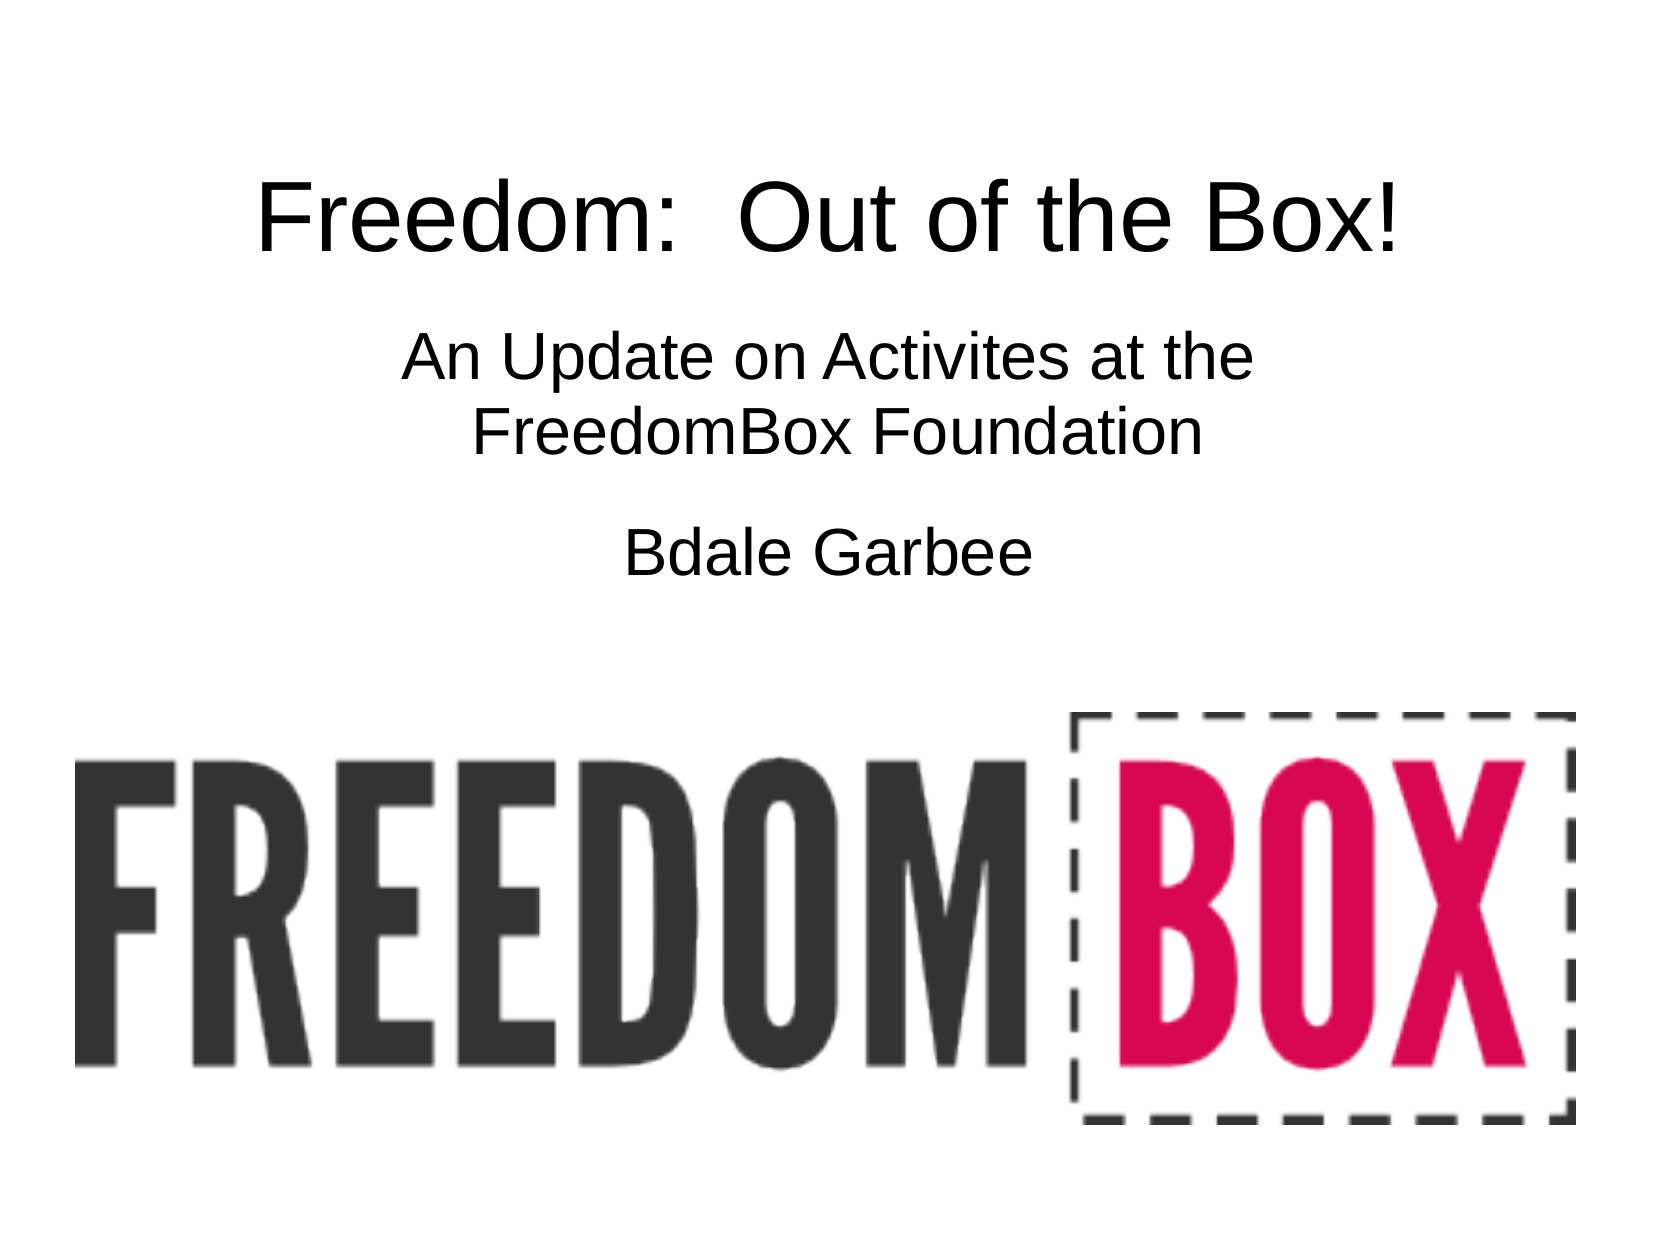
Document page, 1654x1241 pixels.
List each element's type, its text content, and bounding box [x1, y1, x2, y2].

picture [75, 712, 1576, 1126]
subtitle Freedom: Out of the Box! An Update on Activites at the FreedomBox Foundation Bdale Garbee [120, 112, 1538, 712]
